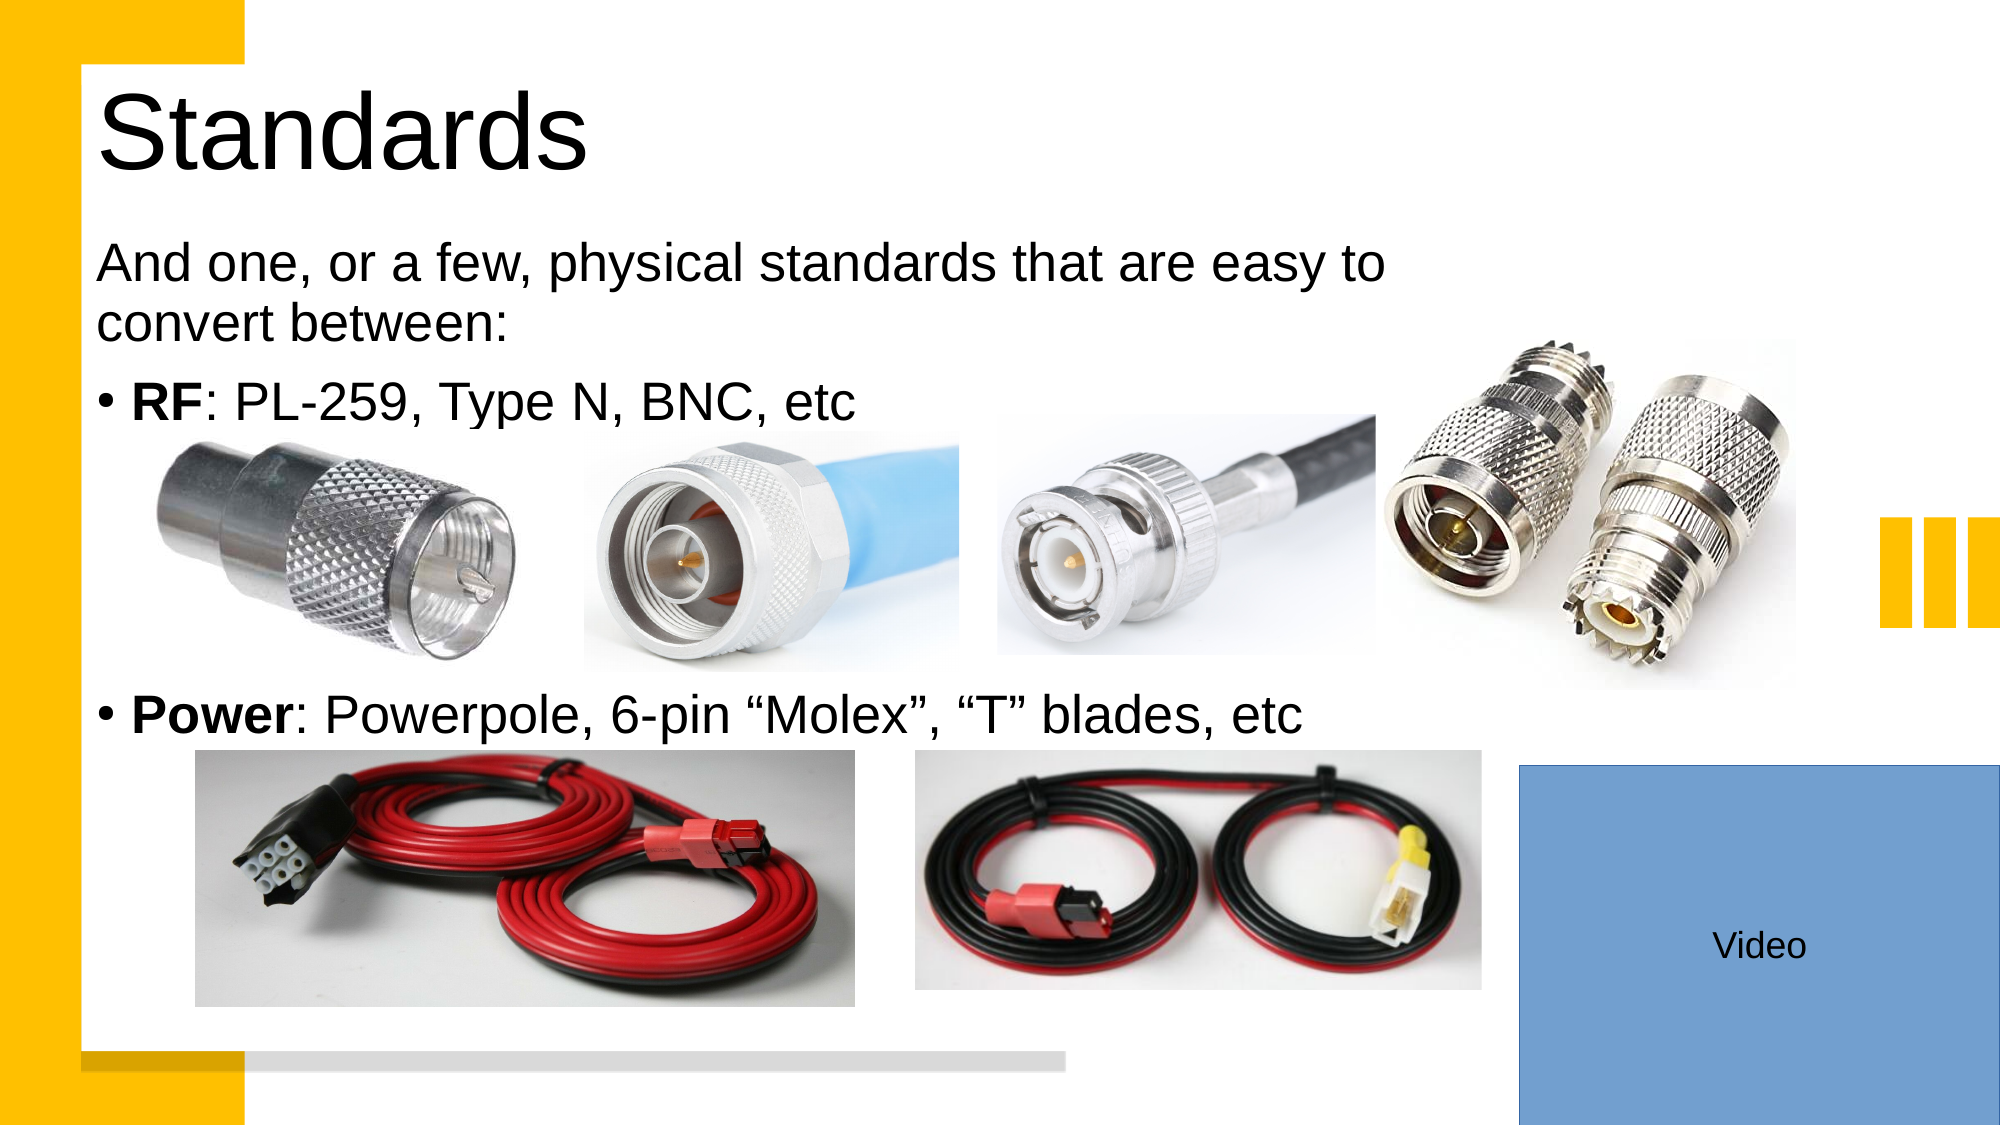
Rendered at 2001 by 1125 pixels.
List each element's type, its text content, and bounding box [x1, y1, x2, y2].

picture [997, 414, 1376, 655]
picture [150, 429, 521, 676]
text_box Video [1519, 765, 2000, 1125]
picture [915, 750, 1482, 990]
picture [1383, 339, 1796, 691]
picture [195, 750, 856, 1007]
text_box Standards [81, 64, 1921, 201]
text_box And one, or a few, physical standards that are easy to convert between: RF: PL-259, Type N, BNC, etc Power: Powerpole, 6-pin “Molex”, “T” blades, etc [81, 224, 1516, 1006]
picture [584, 431, 960, 672]
text_box [0, 0, 2000, 1125]
